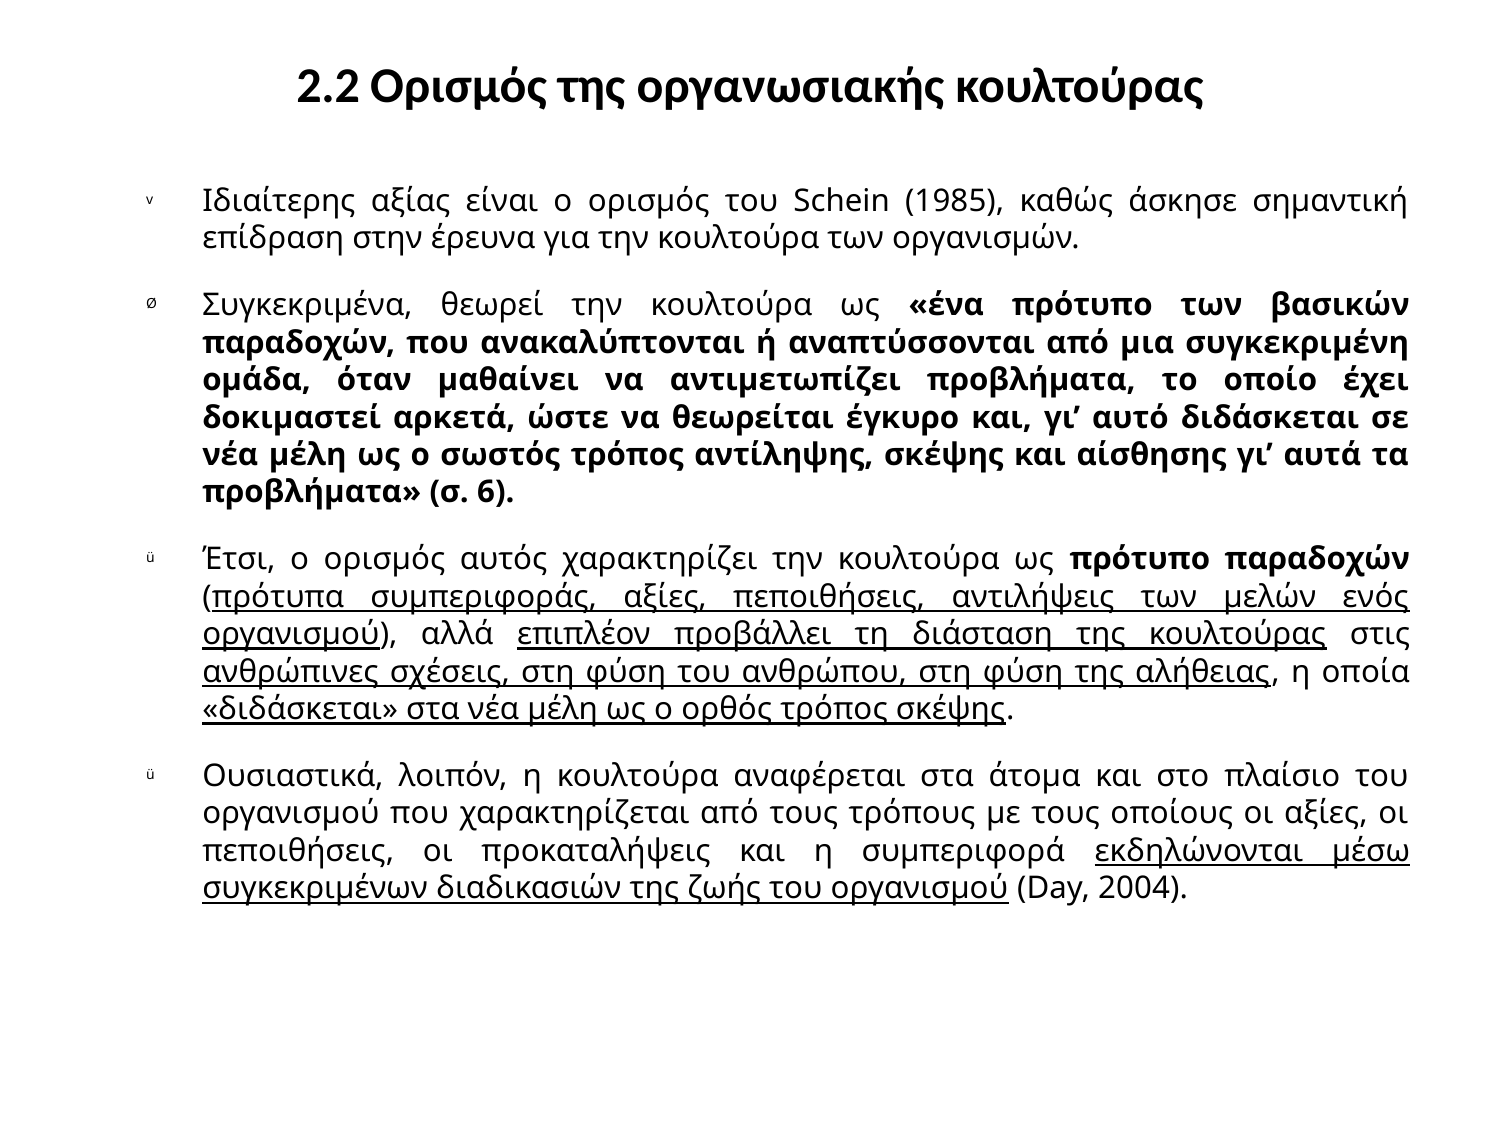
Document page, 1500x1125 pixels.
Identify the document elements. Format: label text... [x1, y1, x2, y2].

title 2.2 Ορισμός της οργανωσιακής κουλτούρας [75, 45, 1425, 172]
list Ιδιαίτερης αξίας είναι ο ορισμός του Schein (1985), καθώς άσκησε σημαντική επίδραση στην έρευνα για την κουλτούρα των οργανισμών. Συγκεκριμένα, θεωρεί την κουλτούρα ως «ένα πρότυπο των βασικών παραδοχών, που ανακαλύπτονται ή αναπτύσσονται από μια συγκεκριμένη ομάδα, όταν μαθαίνει να αντιμετωπίζει προβλήματα, το οποίο έχει δοκιμαστεί αρκετά, ώστε να θεωρείται έγκυρο και, γι’ αυτό διδάσκεται σε νέα μέλη ως ο σωστός τρόπος αντίληψης, σκέψης και αίσθησης γι’ αυτά τα προβλήματα» (σ. 6). Έτσι, ο ορισμός αυτός χαρακτηρίζει την κουλτούρα ως πρότυπο παραδοχών (πρότυπα συμπεριφοράς, αξίες, πεποιθήσεις, αντιλήψεις των μελών ενός οργανισμού), αλλά επιπλέον προβάλλει τη διάσταση της κουλτούρας στις ανθρώπινες σχέσεις, στη φύση του ανθρώπου, στη φύση της αλήθειας, η οποία «διδάσκεται» στα νέα μέλη ως ο ορθός τρόπος σκέψης. Ουσιαστικά, λοιπόν, η κουλτούρα αναφέρεται στα άτομα και στο πλαίσιο του οργανισμού που χαρακτηρίζεται από τους τρόπους με τους οποίους οι αξίες, οι πεποιθήσεις, οι προκαταλήψεις και η συμπεριφορά εκδηλώνονται μέσω συγκεκριμένων διαδικασιών της ζωής του οργανισμού (Day, 2004). [75, 172, 1425, 1005]
